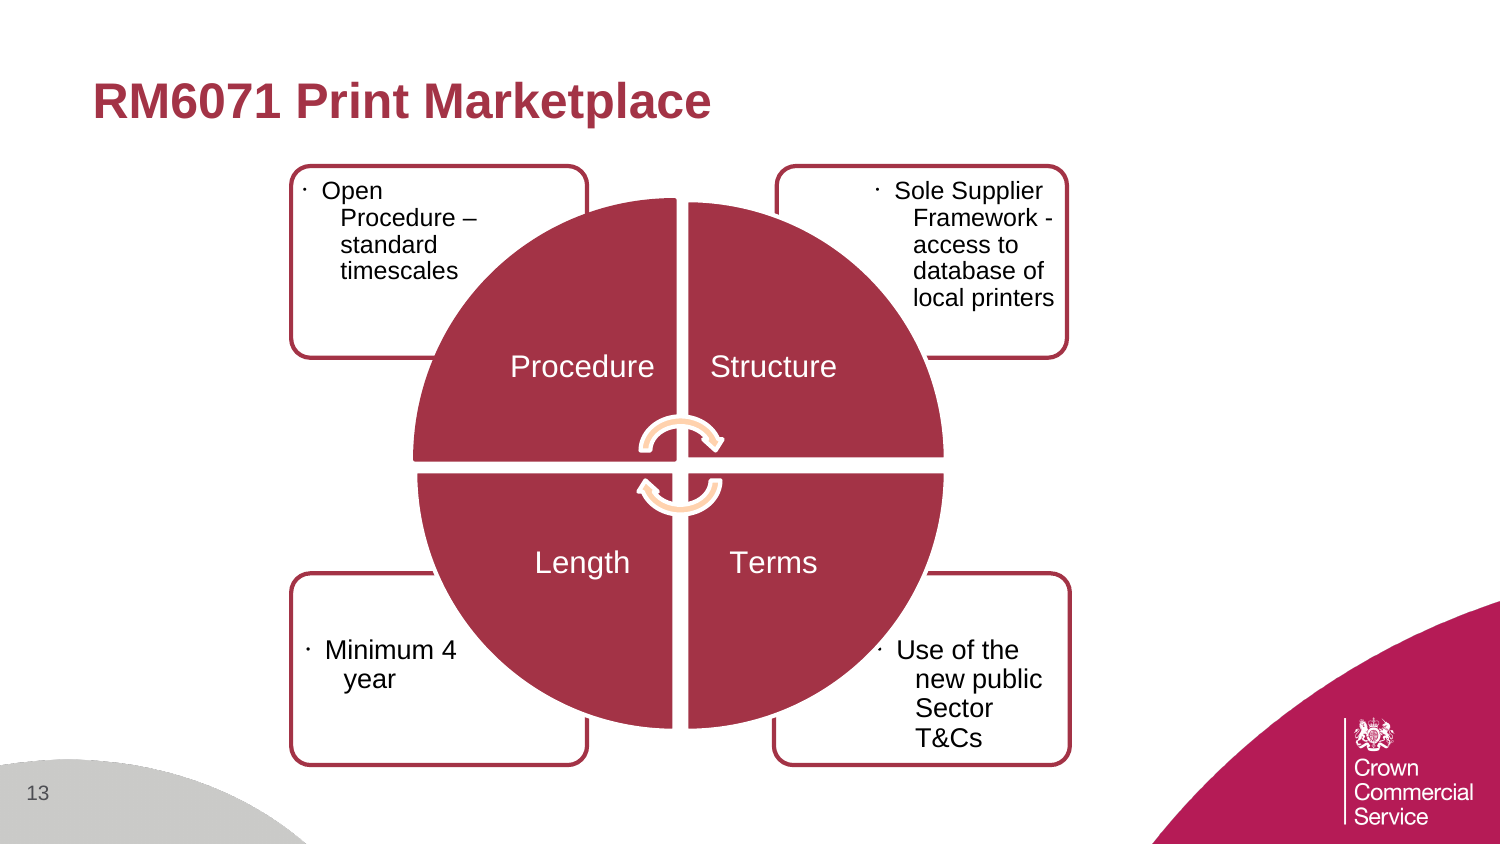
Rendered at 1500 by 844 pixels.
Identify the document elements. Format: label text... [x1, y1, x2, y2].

text_box [686, 471, 1070, 766]
text_box [686, 166, 1067, 460]
text_box [291, 166, 675, 460]
text_box Sole Supplier Framework - access to database of local printers [868, 170, 1063, 306]
text_box Length [491, 471, 675, 655]
text_box Structure [686, 276, 870, 460]
text_box [638, 480, 721, 515]
text_box Open Procedure – standard timescales [295, 170, 495, 306]
text_box Minimum 4 year [295, 625, 495, 761]
text_box Terms [686, 471, 870, 655]
text_box 13 [11, 764, 102, 830]
text_box [640, 416, 723, 451]
title RM6071 Print Marketplace [77, 53, 1423, 157]
text_box Use of the new public Sector T&Cs [866, 625, 1066, 761]
text_box [291, 471, 675, 766]
text_box Procedure [491, 276, 675, 460]
